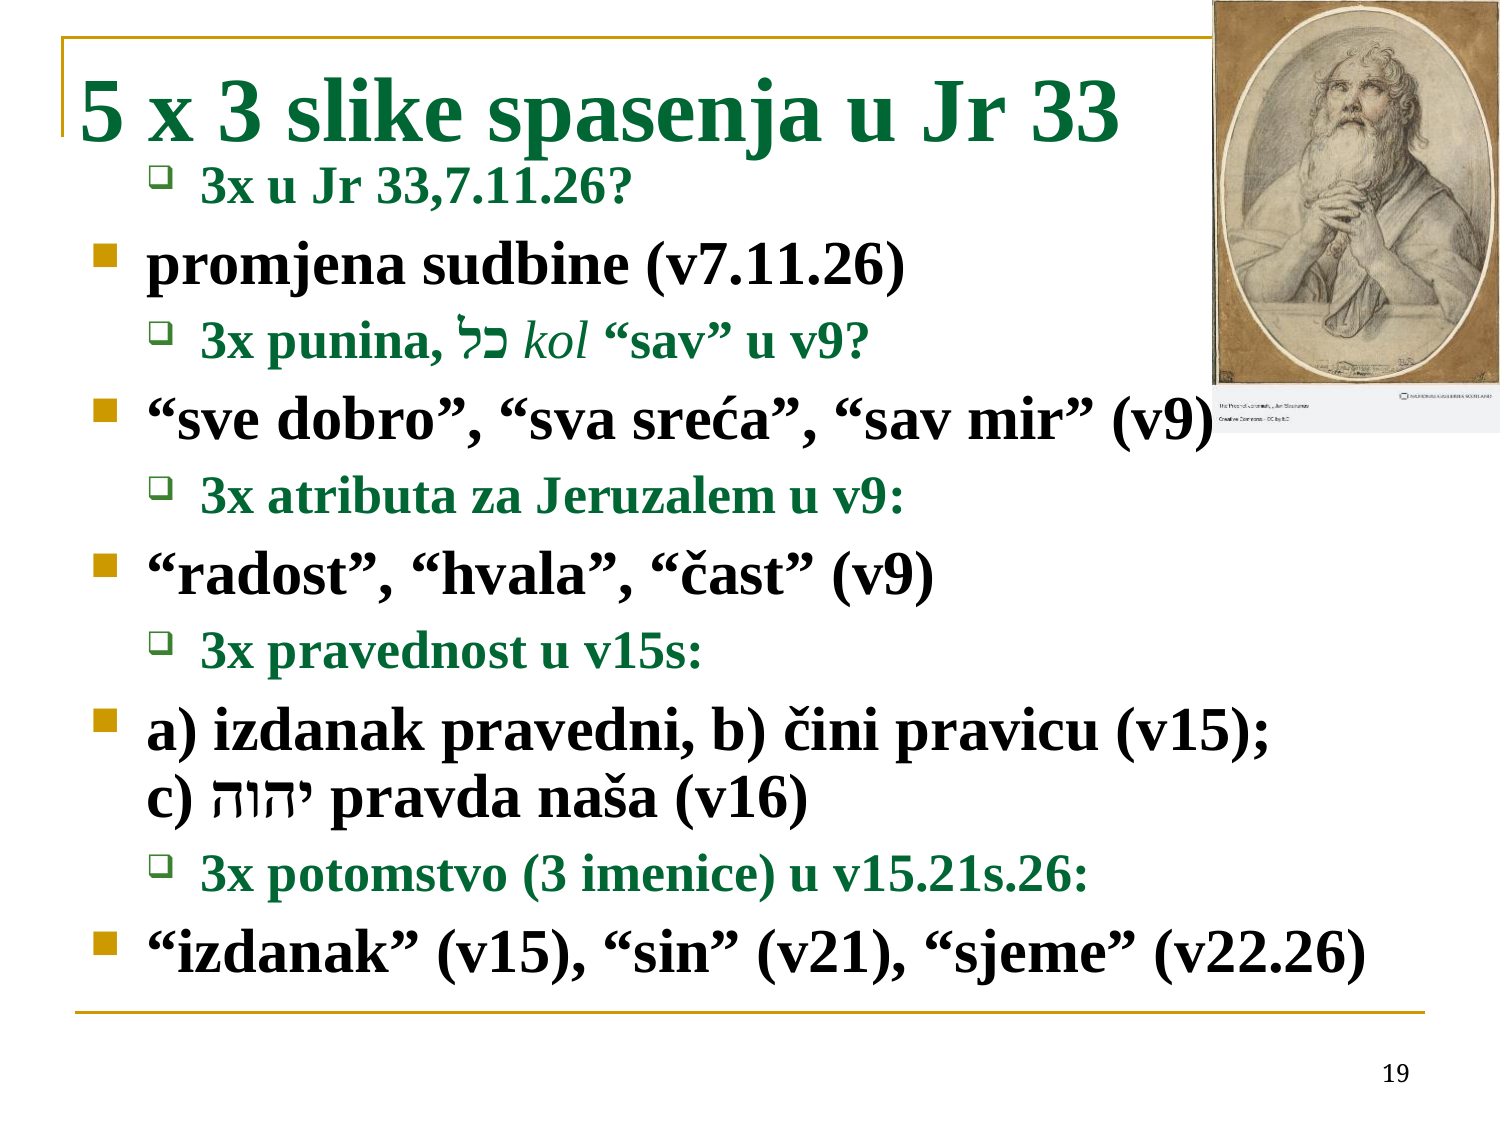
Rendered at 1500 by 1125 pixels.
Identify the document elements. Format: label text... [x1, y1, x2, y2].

text_box <number> [1074, 1024, 1426, 1100]
picture [1212, 0, 1500, 433]
list 3x u Jr 33,7.11.26? promjena sudbine (v7.11.26) 3x punina, כל kol “sav” u v9? “sve dobro”, “sva sreća”, “sav mir” (v9) 3x atributa za Jeruzalem u v9: “radost”, “hvala”, “čast” (v9) 3x pravednost u v15s: a) izdanak pravedni, b) čini pravicu (v15); c) יהוה pravda naša (v16) 3x potomstvo (3 imenice) u v15.21s.26: “izdanak” (v15), “sin” (v21), “sjeme” (v22.26) [75, 148, 1426, 1006]
title 5 x 3 slike spasenja u Jr 33 [64, 42, 1212, 143]
